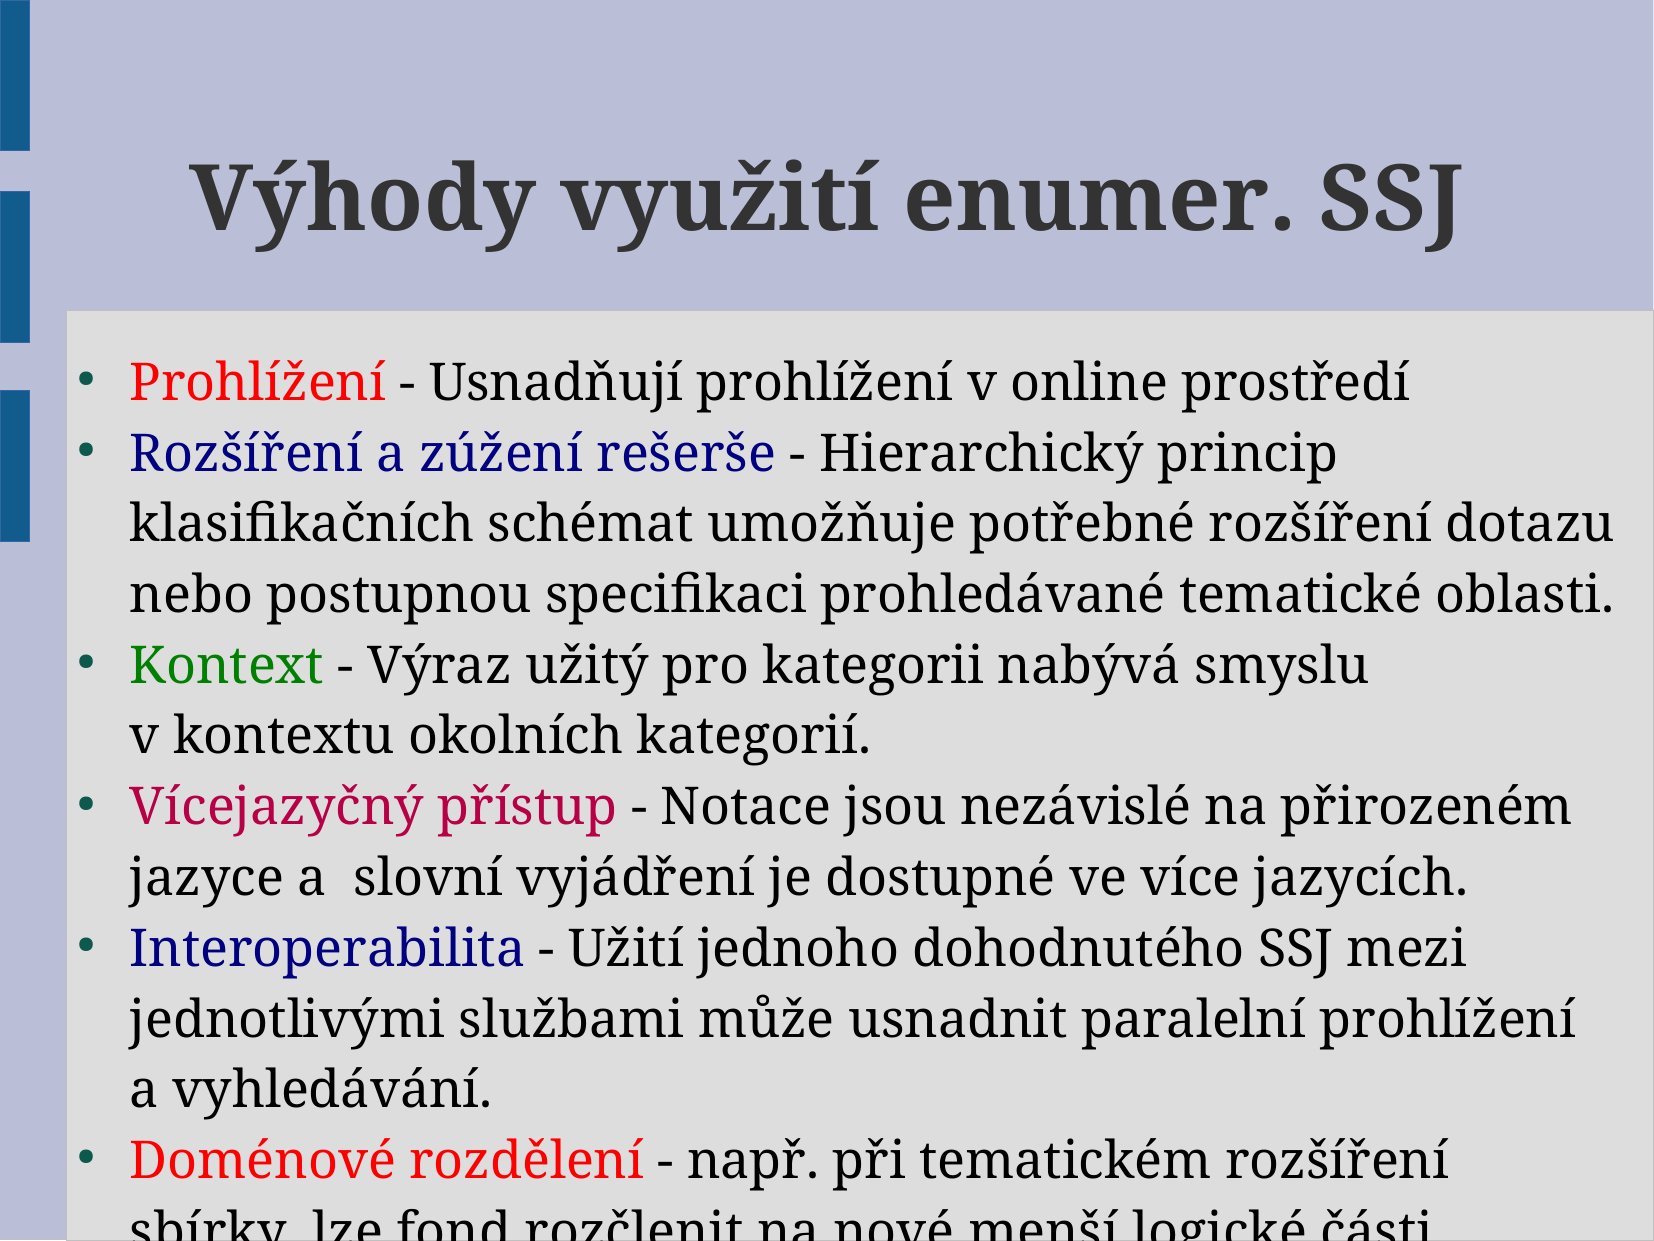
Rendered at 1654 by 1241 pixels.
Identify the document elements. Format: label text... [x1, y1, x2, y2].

title Výhody využití enumer. SSJ [121, 98, 1534, 291]
list Prohlížení - Usnadňují prohlížení v online prostředí Rozšíření a zúžení rešerše - Hierarchický princip klasifikačních schémat umožňuje potřebné rozšíření dotazu nebo postupnou specifikaci prohledávané tematické oblasti. Kontext - Výraz užitý pro kategorii nabývá smyslu v kontextu okolních kategorií. Vícejazyčný přístup - Notace jsou nezávislé na přirozeném jazyce a slovní vyjádření je dostupné ve více jazycích. Interoperabilita - Užití jednoho dohodnutého SSJ mezi jednotlivými službami může usnadnit paralelní prohlížení a vyhledávání. Doménové rozdělení - např. při tematickém rozšíření sbírky, lze fond rozčlenit na nové menší logické části. (více viz Presová, 2005, 70-71) [59, 344, 1625, 1211]
